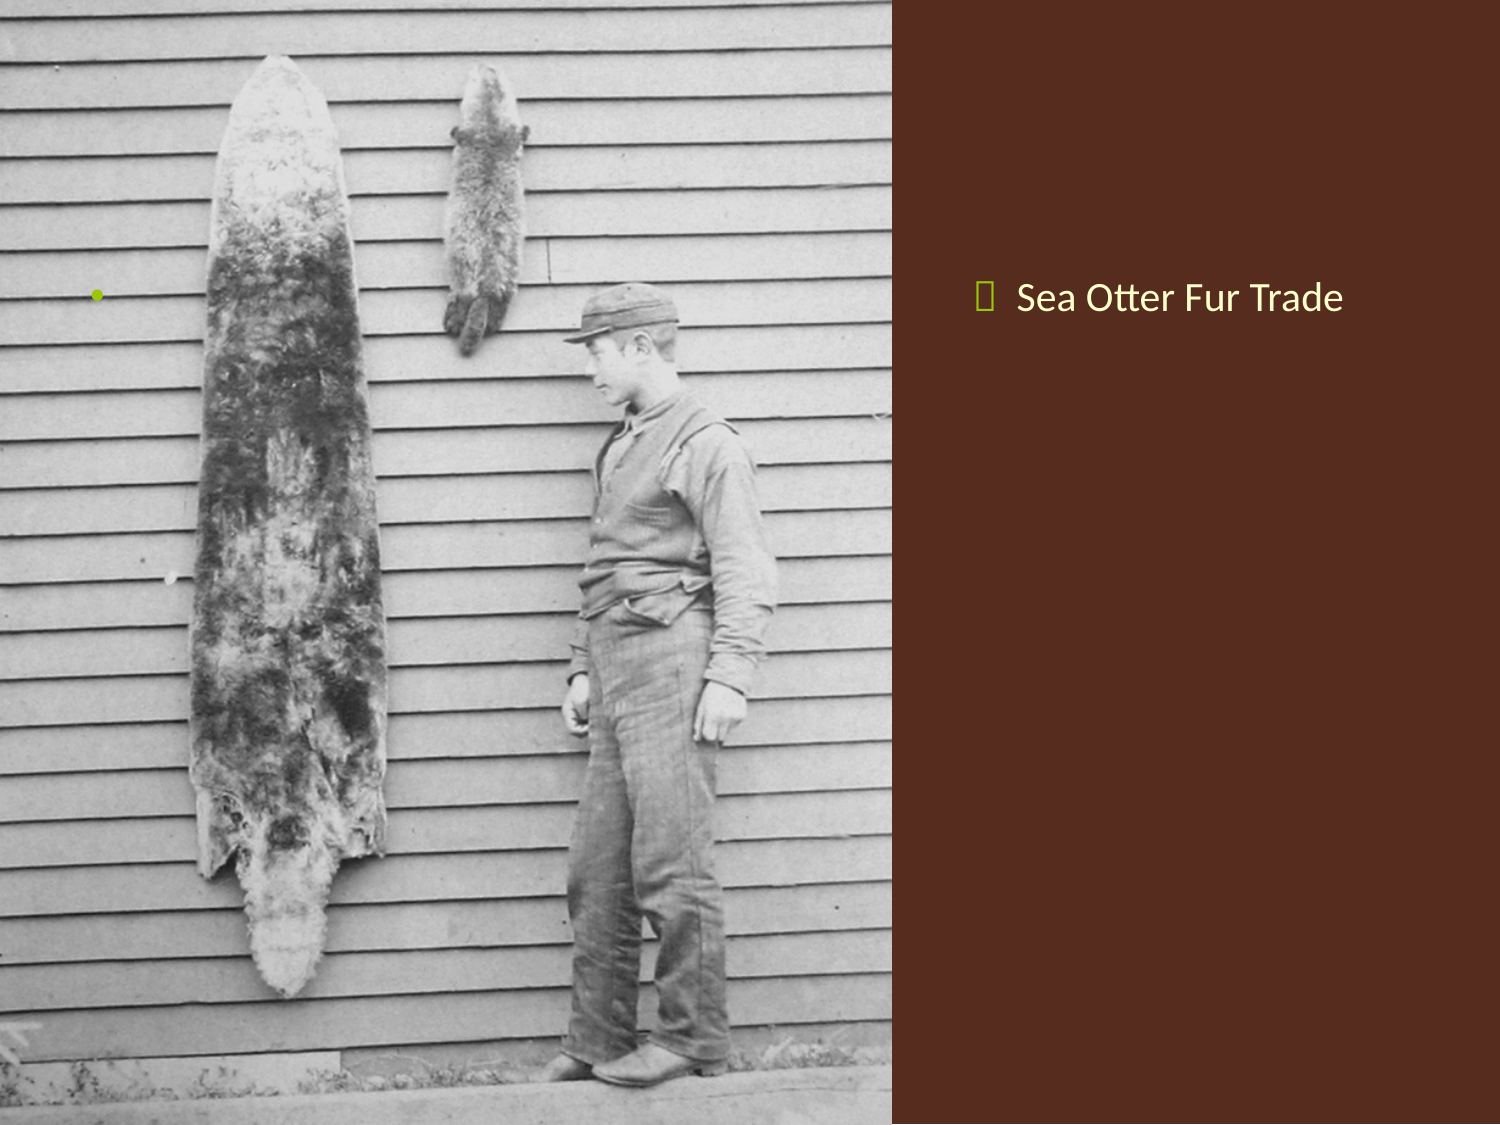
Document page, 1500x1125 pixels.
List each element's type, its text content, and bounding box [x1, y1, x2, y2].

picture [0, 0, 1500, 1125]
list  Sea Otter Fur Trade [75, 262, 1425, 1005]
